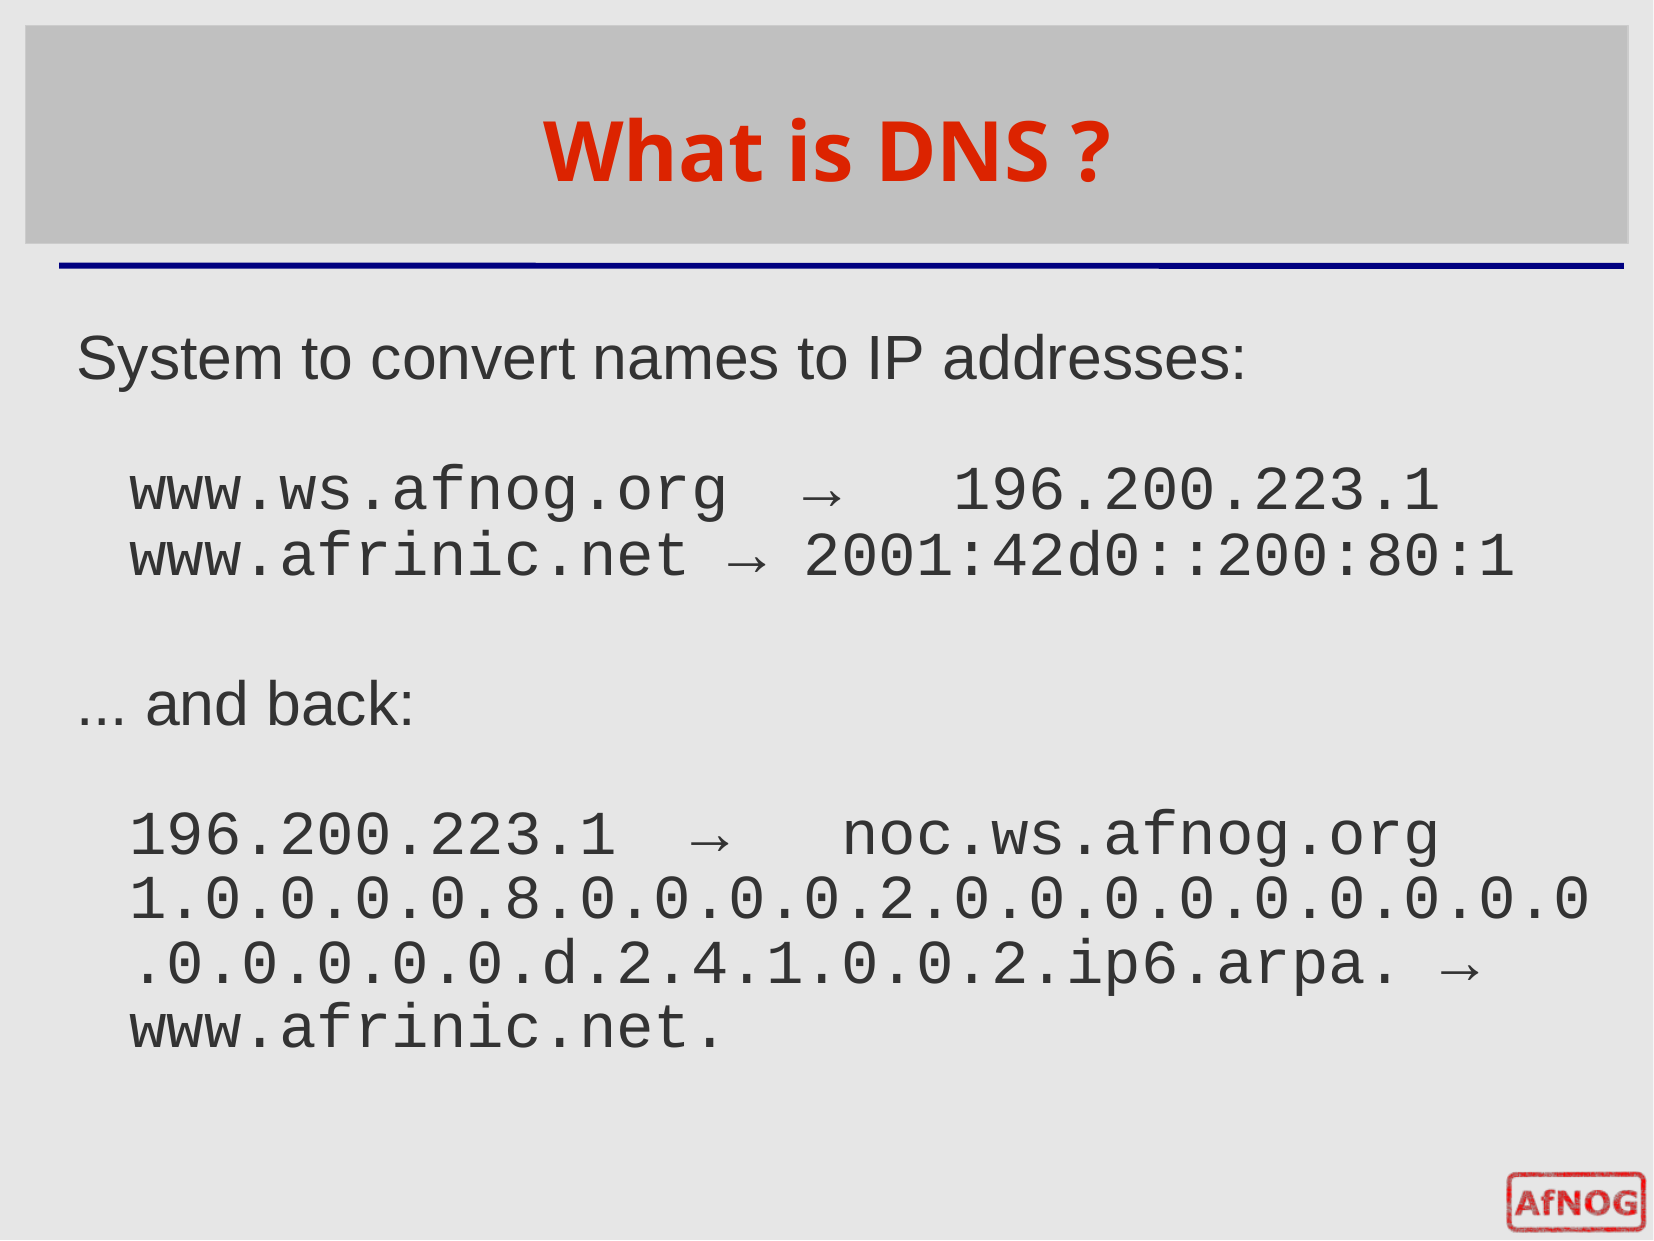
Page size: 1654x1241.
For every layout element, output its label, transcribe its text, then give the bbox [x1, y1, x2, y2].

title What is DNS ? [121, 46, 1534, 254]
picture [1505, 1170, 1648, 1235]
list System to convert names to IP addresses: www.ws.afnog.org → 196.200.223.1 www.afrinic.net → 2001:42d0::200:80:1 ... and back: 196.200.223.1 → noc.ws.afnog.org 1.0.0.0.0.8.0.0.0.0.2.0.0.0.0.0.0.0.0.0.0.0.0.0.0.d.2.4.1.0.0.2.ip6.arpa. → www.afrinic.net. [59, 322, 1595, 1170]
